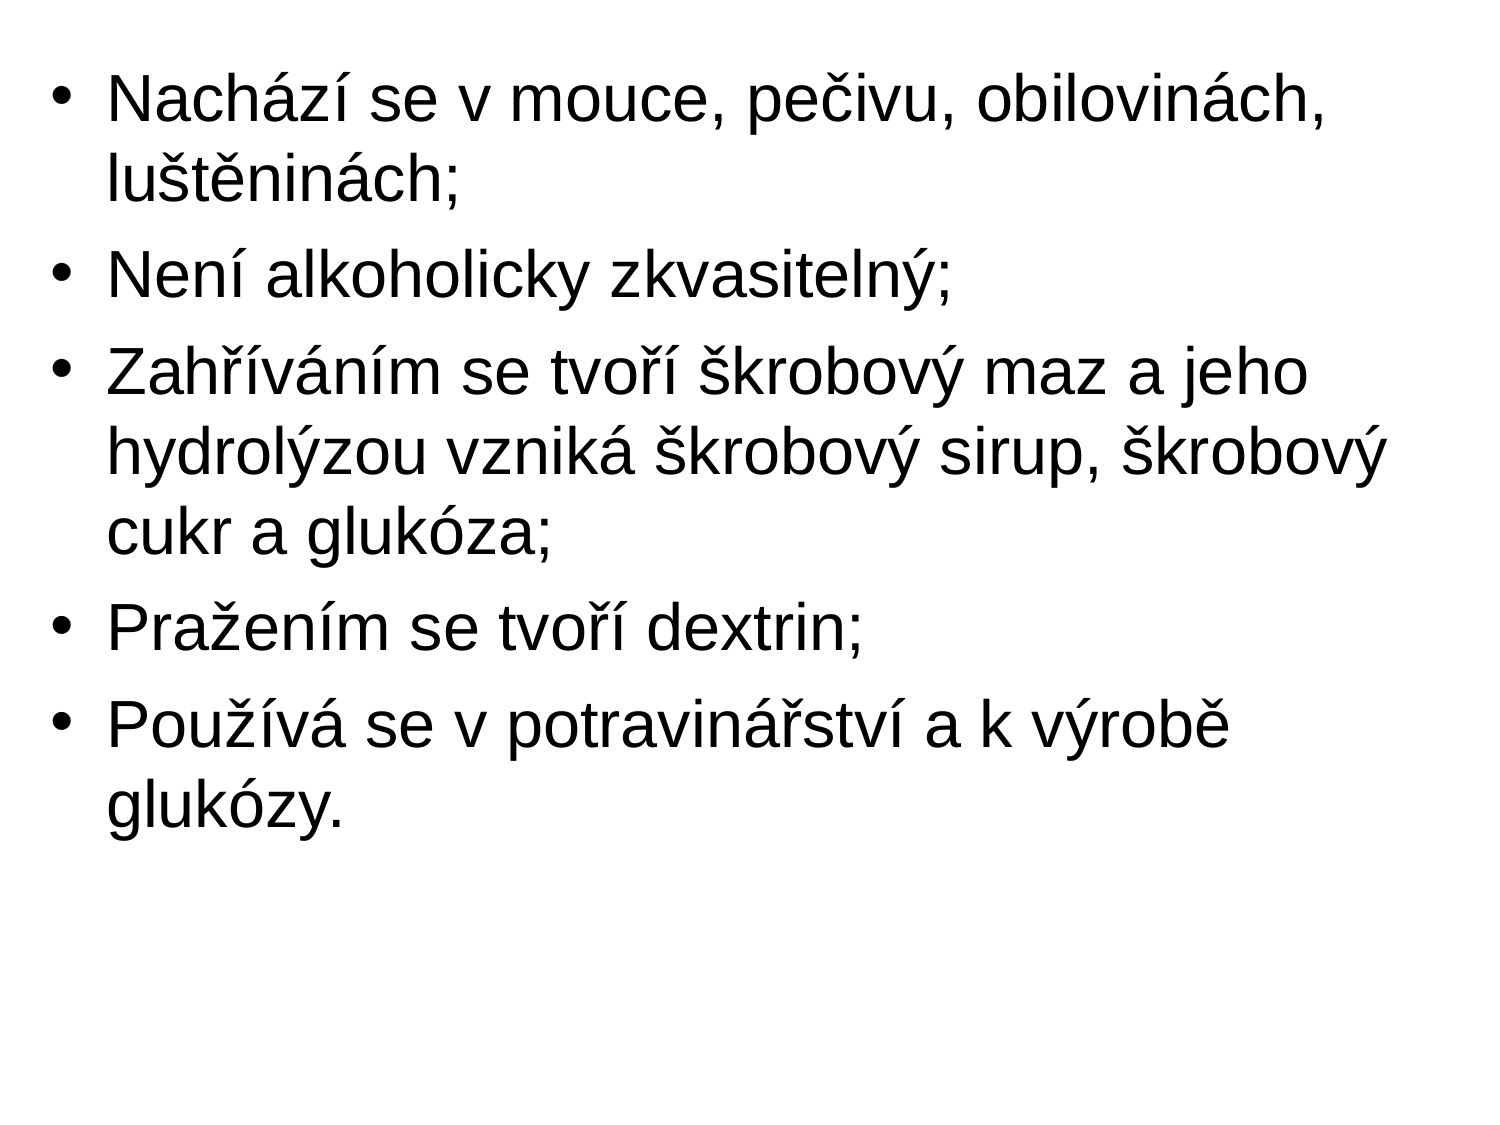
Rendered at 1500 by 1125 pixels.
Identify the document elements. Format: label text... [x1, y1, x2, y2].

list Nachází se v mouce, pečivu, obilovinách, luštěninách; Není alkoholicky zkvasitelný; Zahříváním se tvoří škrobový maz a jeho hydrolýzou vzniká škrobový sirup, škrobový cukr a glukóza; Pražením se tvoří dextrin; Používá se v potravinářství a k výrobě glukózy. [35, 46, 1454, 1010]
